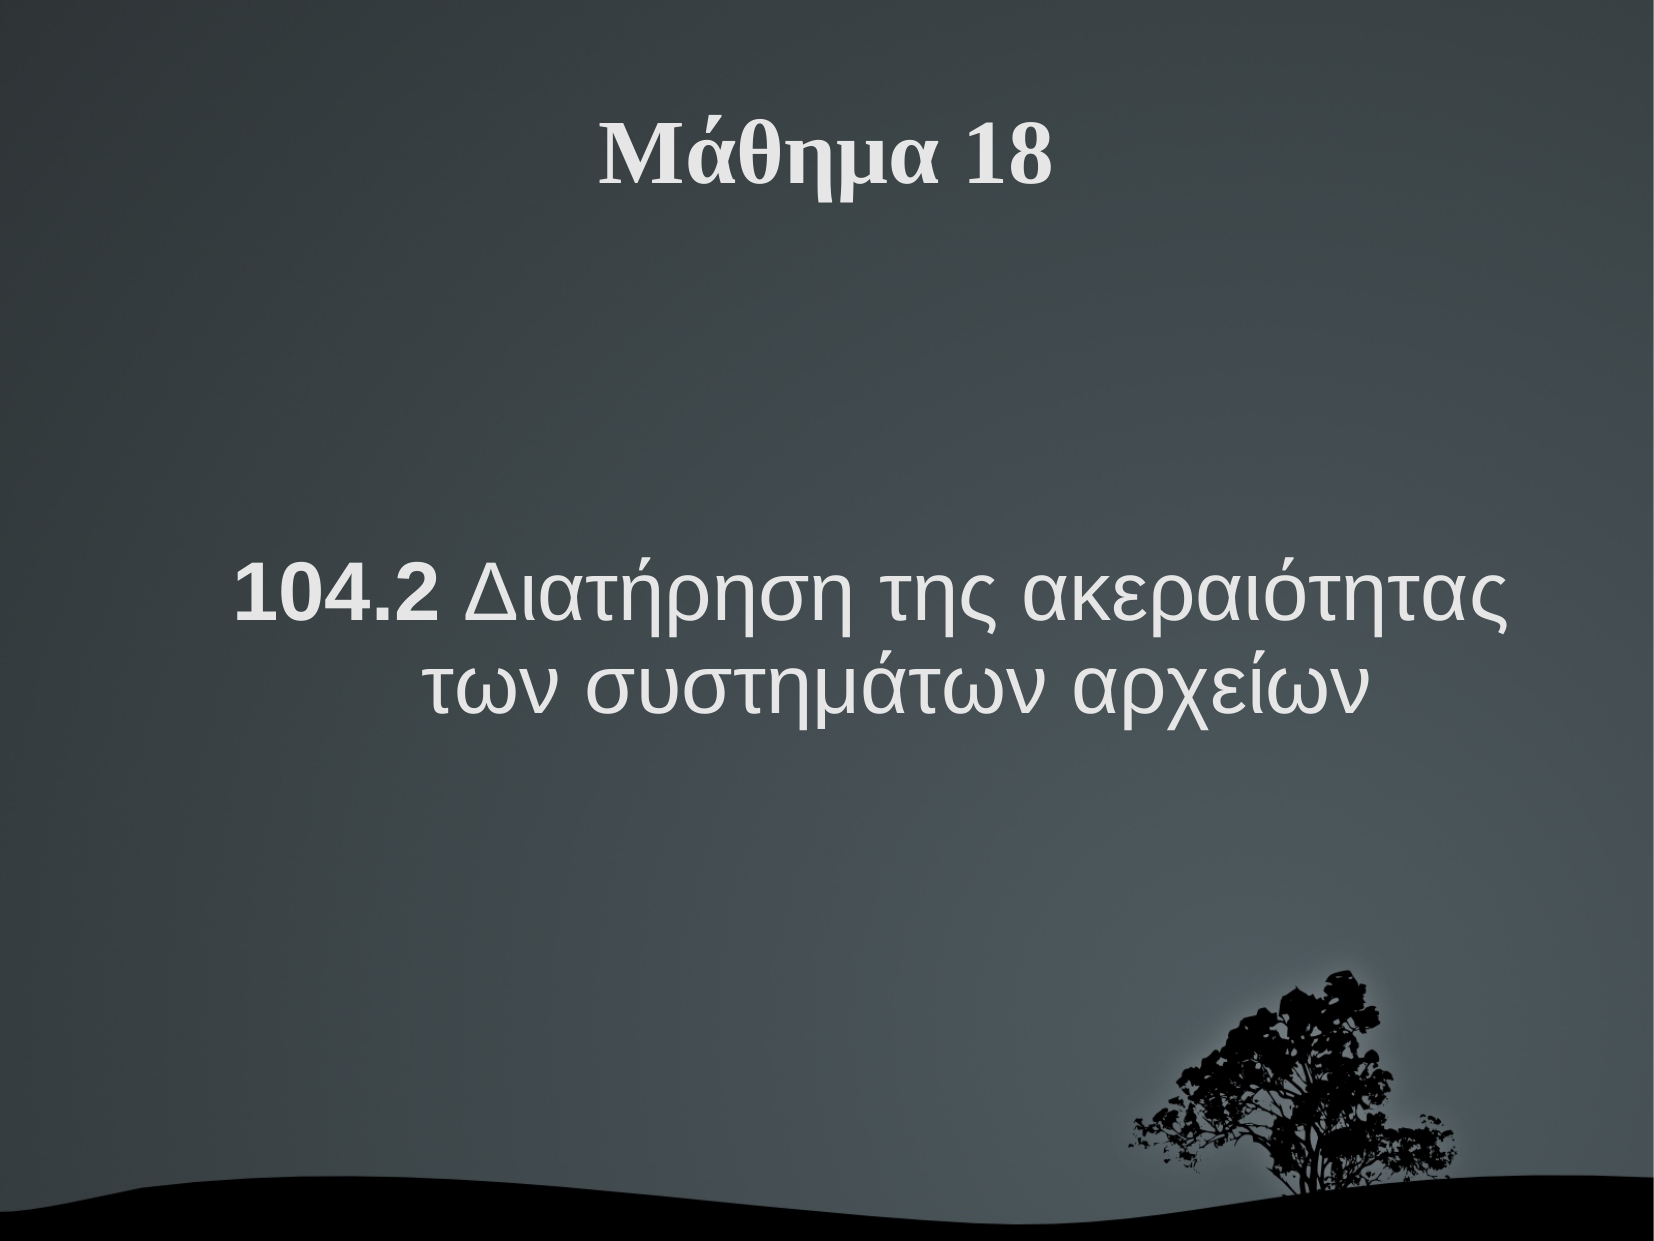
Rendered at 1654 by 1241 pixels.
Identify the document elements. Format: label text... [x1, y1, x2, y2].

title Μάθημα 18 [82, 49, 1571, 257]
list 104.2 Διατήρηση της ακεραιότητας των συστημάτων αρχείων [82, 290, 1571, 1109]
picture [0, 0, 1654, 1241]
